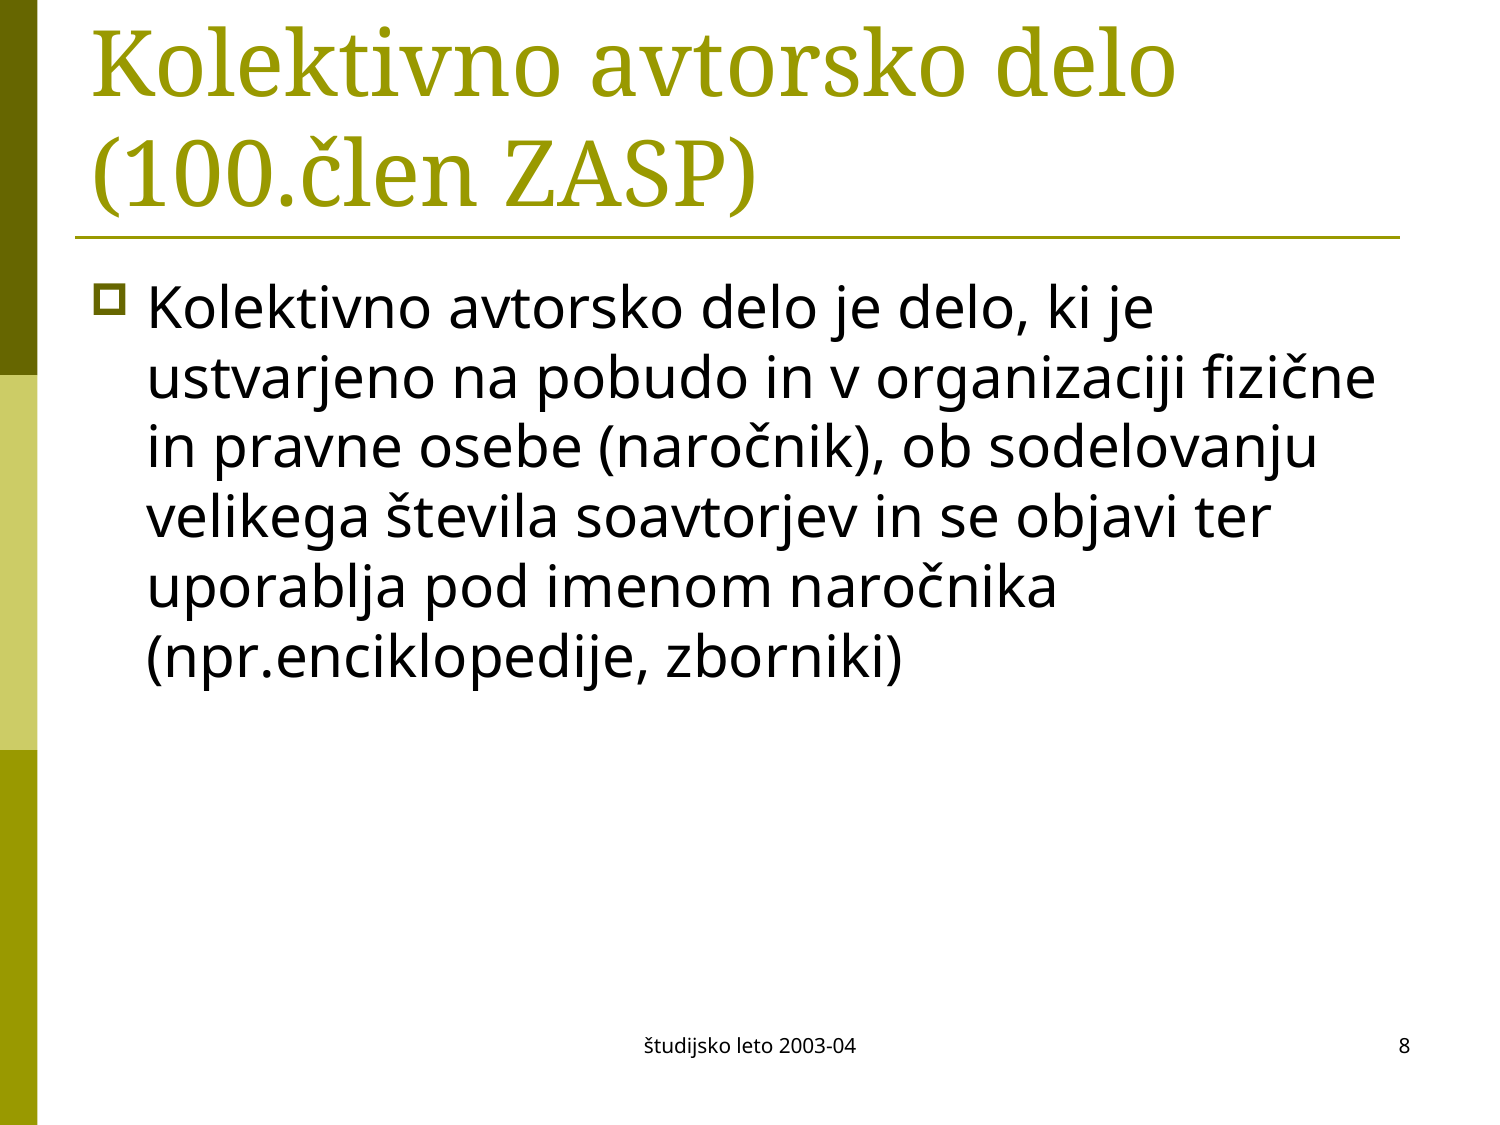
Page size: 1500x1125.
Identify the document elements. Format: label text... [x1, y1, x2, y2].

text_box <number> [1074, 1025, 1426, 1101]
text_box študijsko leto 2003-04 [512, 1025, 988, 1101]
list Kolektivno avtorsko delo je delo, ki je ustvarjeno na pobudo in v organizaciji fizične in pravne osebe (naročnik), ob sodelovanju velikega števila soavtorjev in se objavi ter uporablja pod imenom naročnika (npr.enciklopedije, zborniki) [75, 262, 1426, 1006]
title Kolektivno avtorsko delo (100.člen ZASP) [75, 0, 1426, 233]
